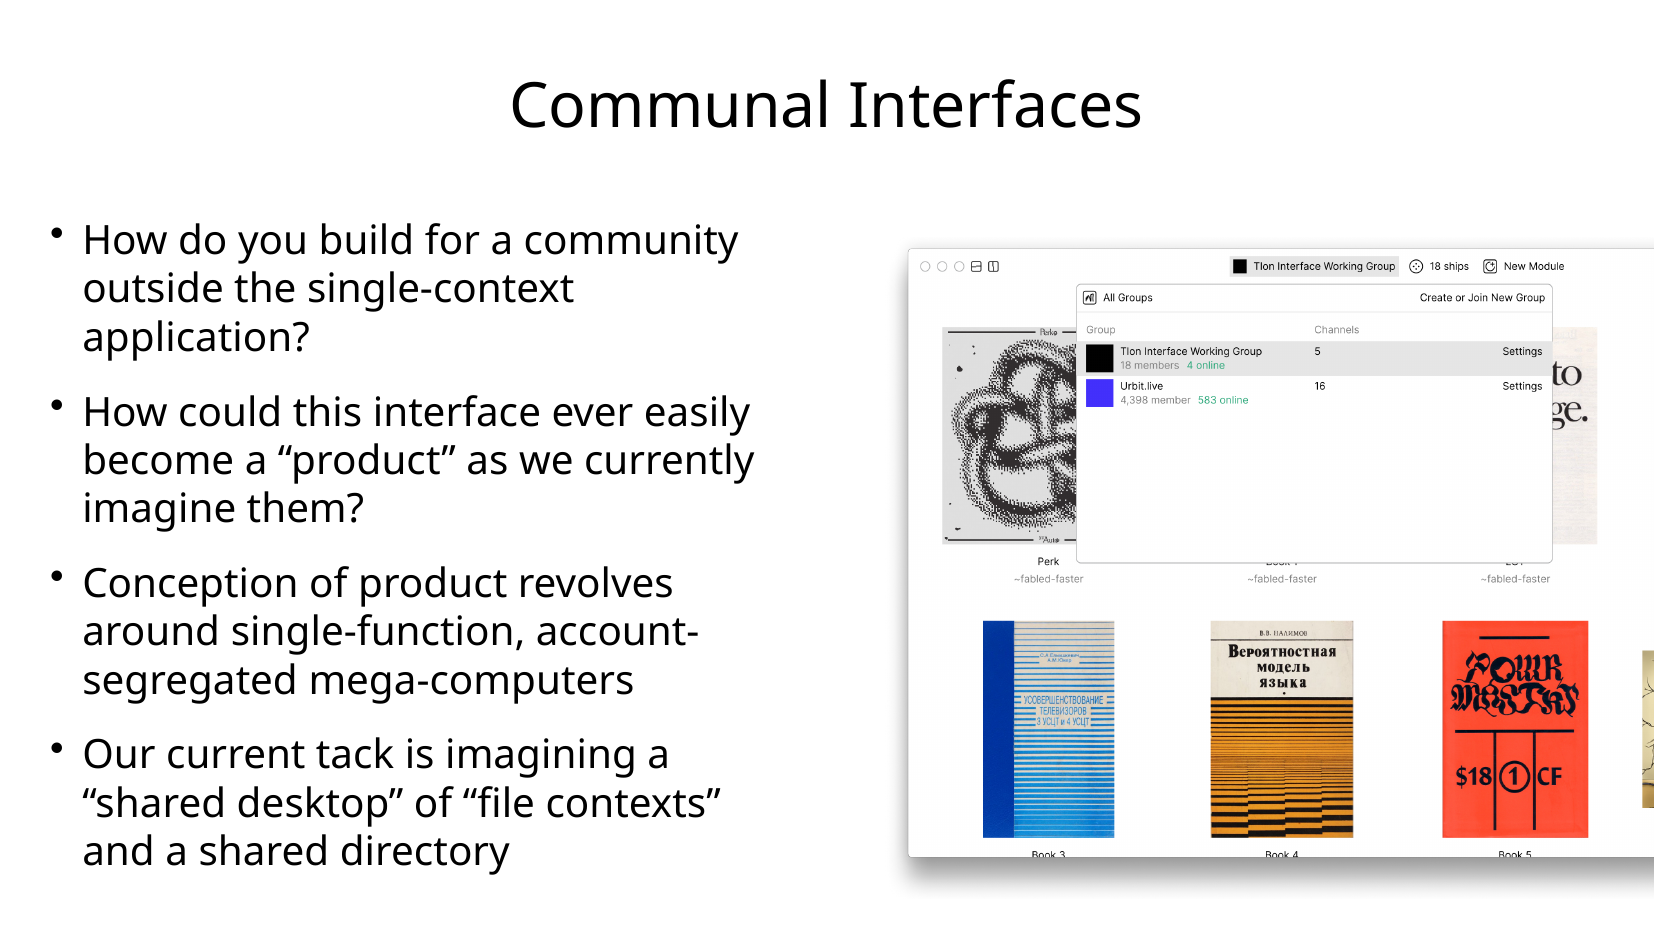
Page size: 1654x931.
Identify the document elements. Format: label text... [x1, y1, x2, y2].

text_box How do you build for a community outside the single-context application? How could this interface ever easily become a “product” as we currently imagine them? Conception of product revolves around single-function, account-segregated mega-computers Our current tack is imagining a “shared desktop” of “file contexts” and a shared directory [41, 205, 806, 896]
picture [882, 237, 1654, 899]
title Communal Interfaces [0, 0, 1654, 206]
